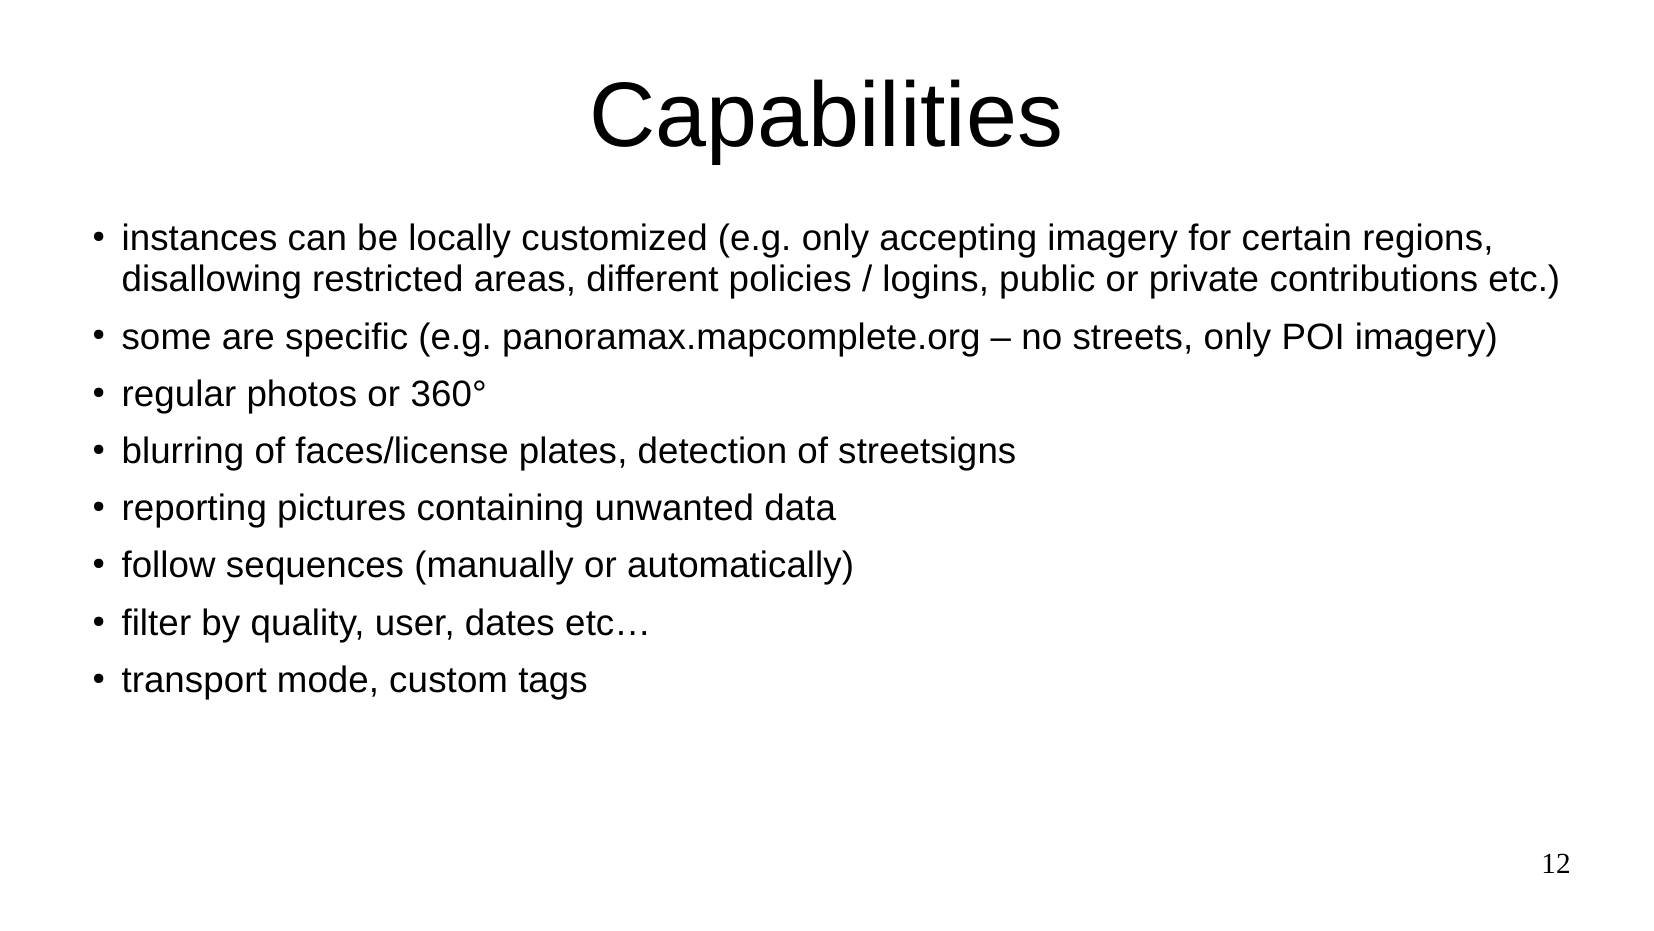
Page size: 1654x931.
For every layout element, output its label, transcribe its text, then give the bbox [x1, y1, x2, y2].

list instances can be locally customized (e.g. only accepting imagery for certain regions, disallowing restricted areas, different policies / logins, public or private contributions etc.) some are specific (e.g. panoramax.mapcomplete.org – no streets, only POI imagery) regular photos or 360° blurring of faces/license plates, detection of streetsigns reporting pictures containing unwanted data follow sequences (manually or automatically) filter by quality, user, dates etc… transport mode, custom tags [82, 217, 1571, 758]
title Capabilities [82, 37, 1571, 193]
